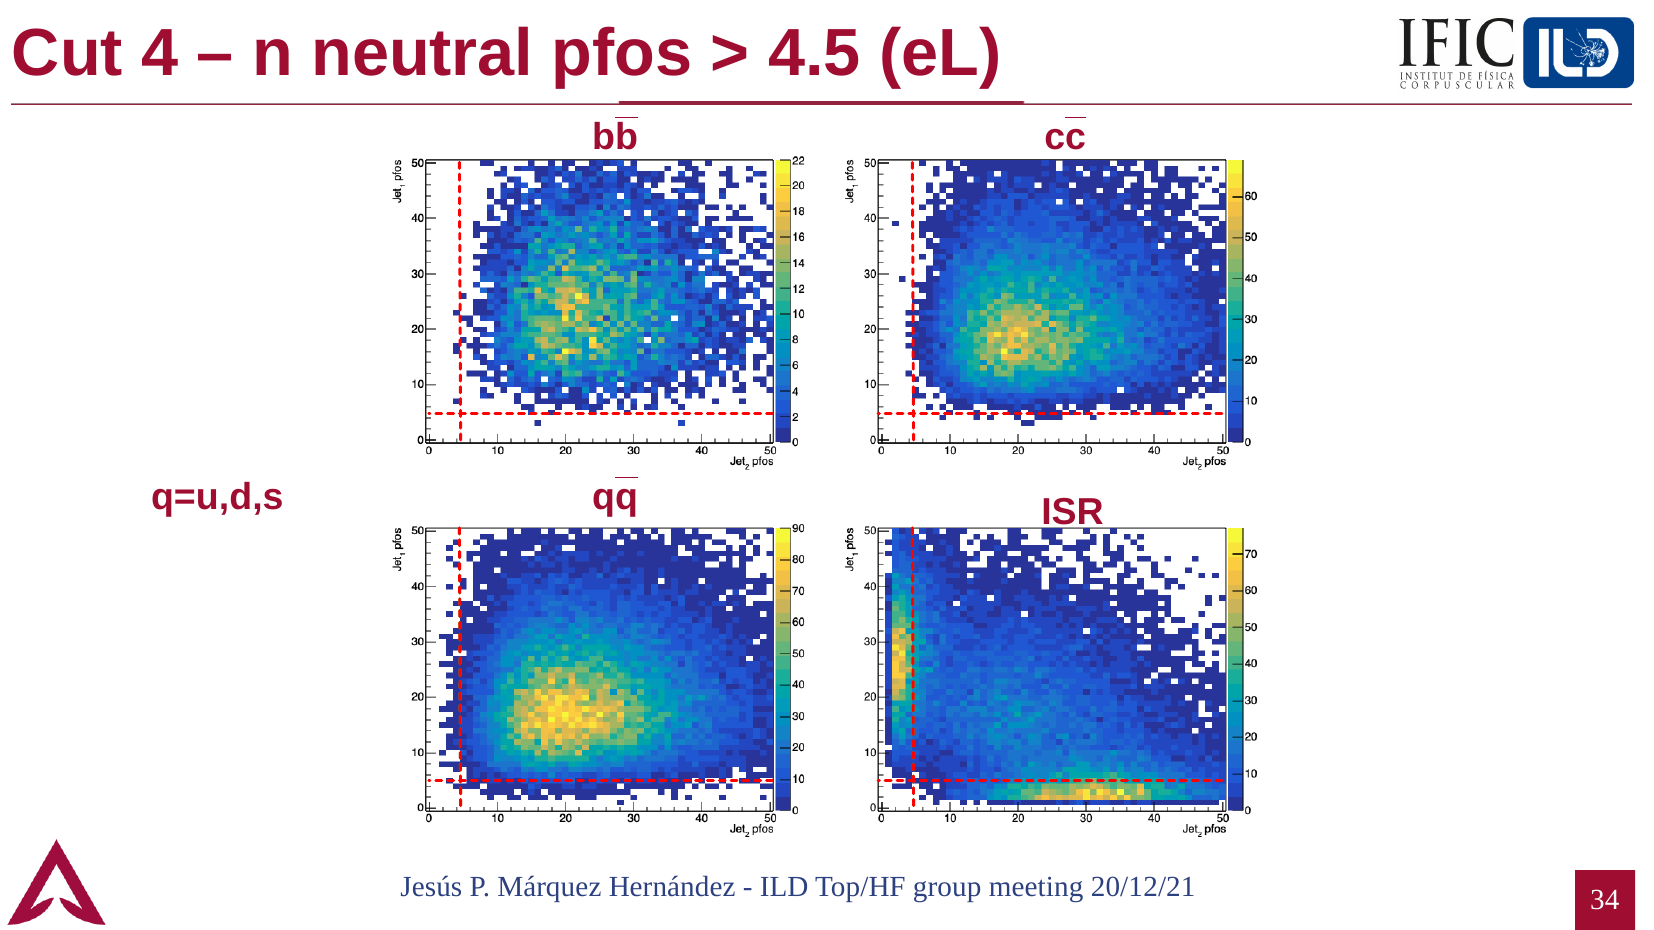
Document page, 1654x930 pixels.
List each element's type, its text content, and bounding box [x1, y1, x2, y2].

text_box bb [570, 108, 661, 166]
picture [1500, 16, 1517, 92]
text_box cc [1020, 108, 1111, 166]
text_box q=u,d,s [135, 468, 301, 526]
picture [374, 118, 1279, 854]
picture [11, 101, 1632, 105]
text_box qq [570, 468, 661, 526]
text_box ISR [1020, 483, 1126, 541]
picture [7, 839, 106, 925]
picture [1522, 14, 1635, 90]
title Cut 4 – n neutral pfos > 4.5 (eL) [11, 14, 1500, 102]
